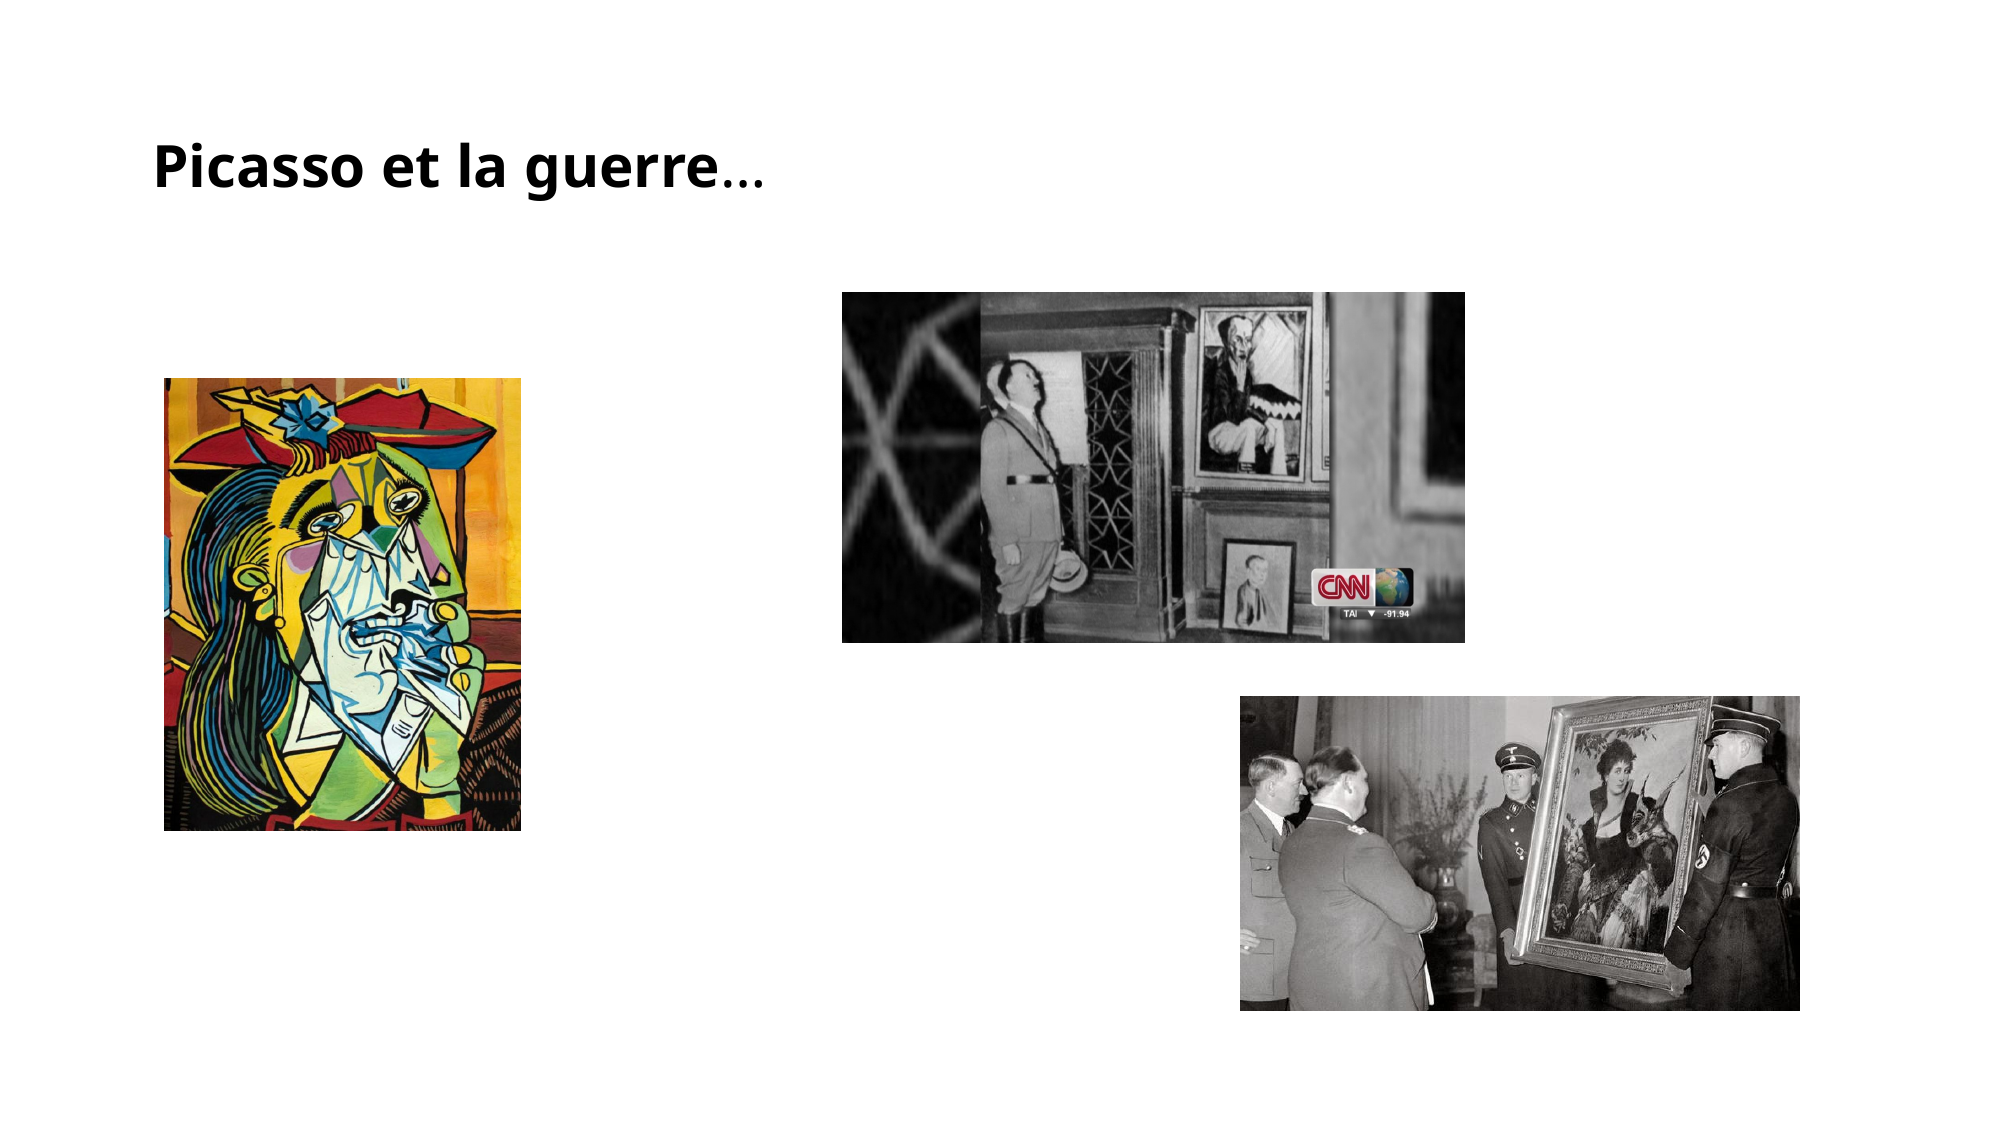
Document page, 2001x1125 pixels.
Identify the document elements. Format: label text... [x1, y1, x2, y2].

picture [1240, 696, 1800, 1011]
picture [842, 292, 1465, 643]
title Picasso et la guerre… [137, 59, 1863, 278]
picture [164, 379, 521, 831]
